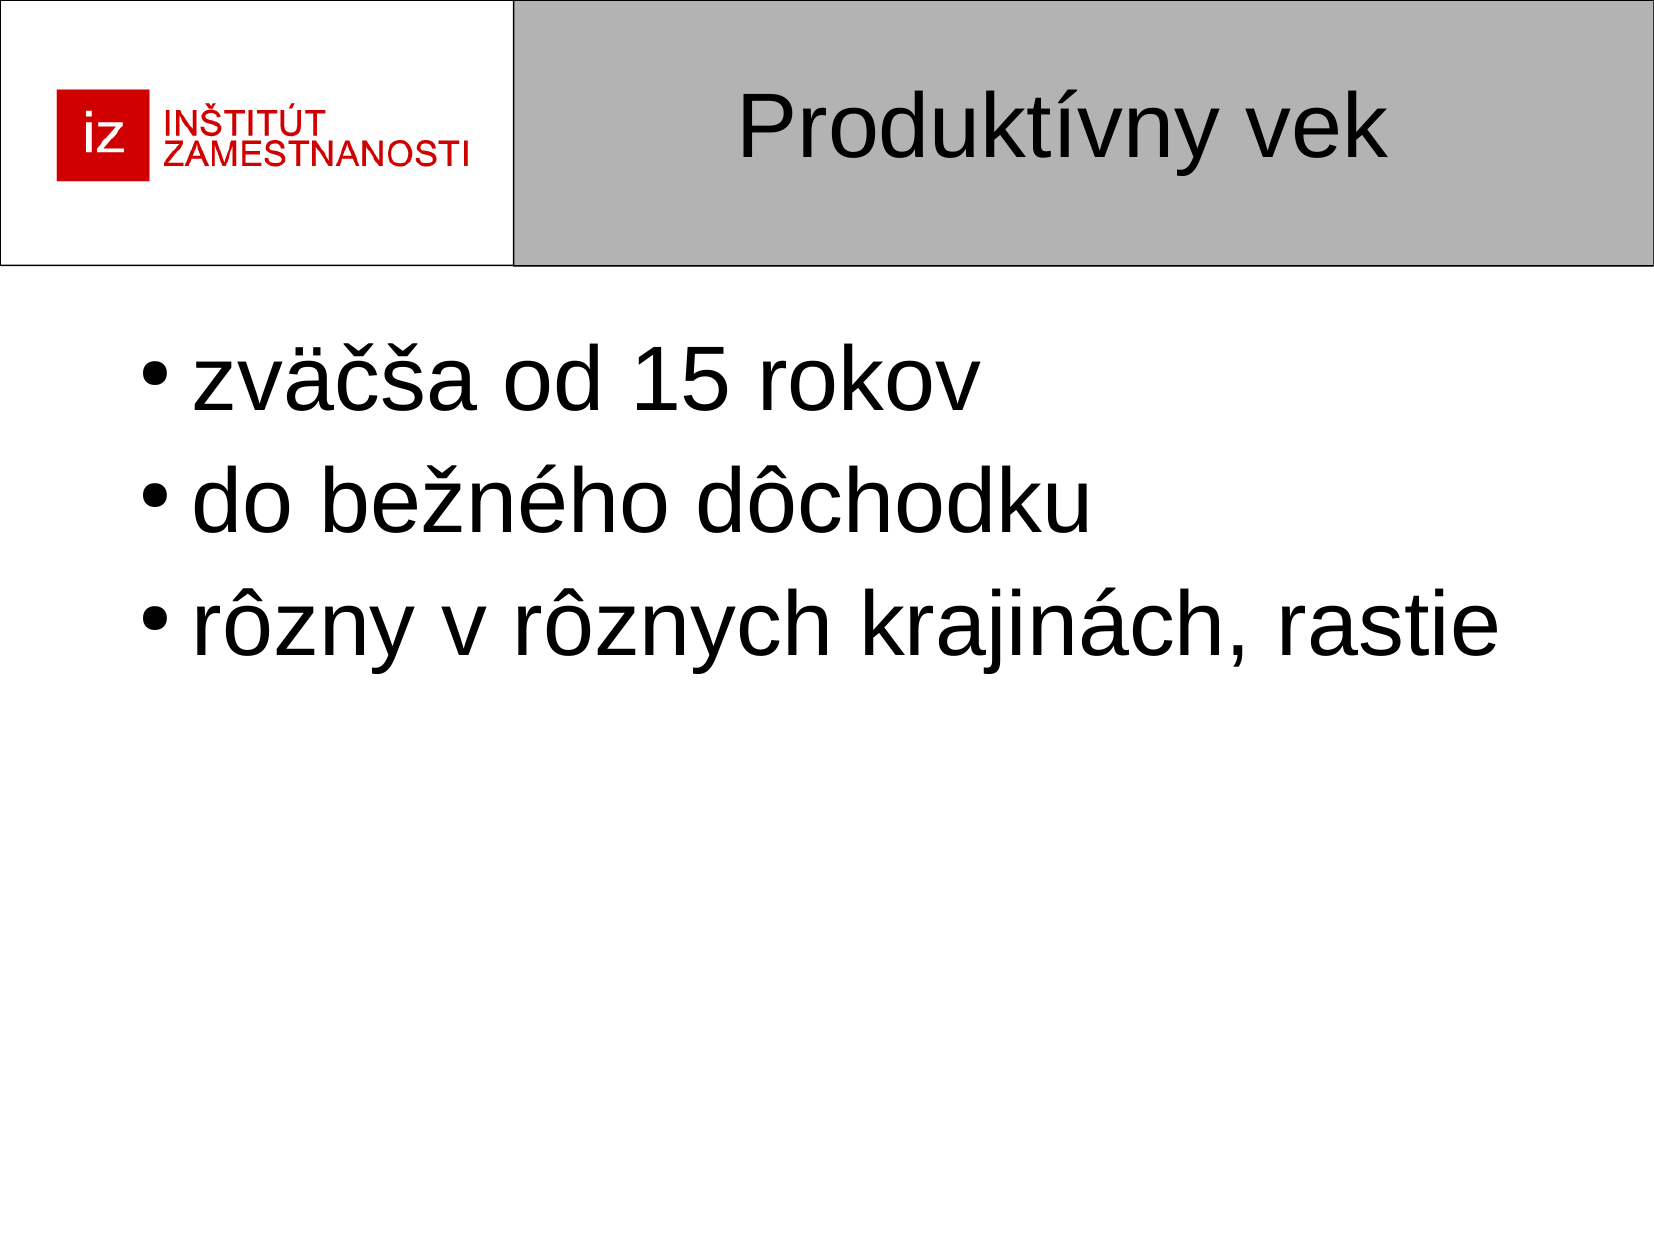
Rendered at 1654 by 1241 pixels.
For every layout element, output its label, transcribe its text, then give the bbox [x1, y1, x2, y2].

title Produktívny vek [561, 37, 1565, 229]
picture [5, 8, 512, 257]
list zväčša od 15 rokov do bežného dôchodku rôzny v rôznych krajinách, rastie [121, 344, 1533, 1112]
